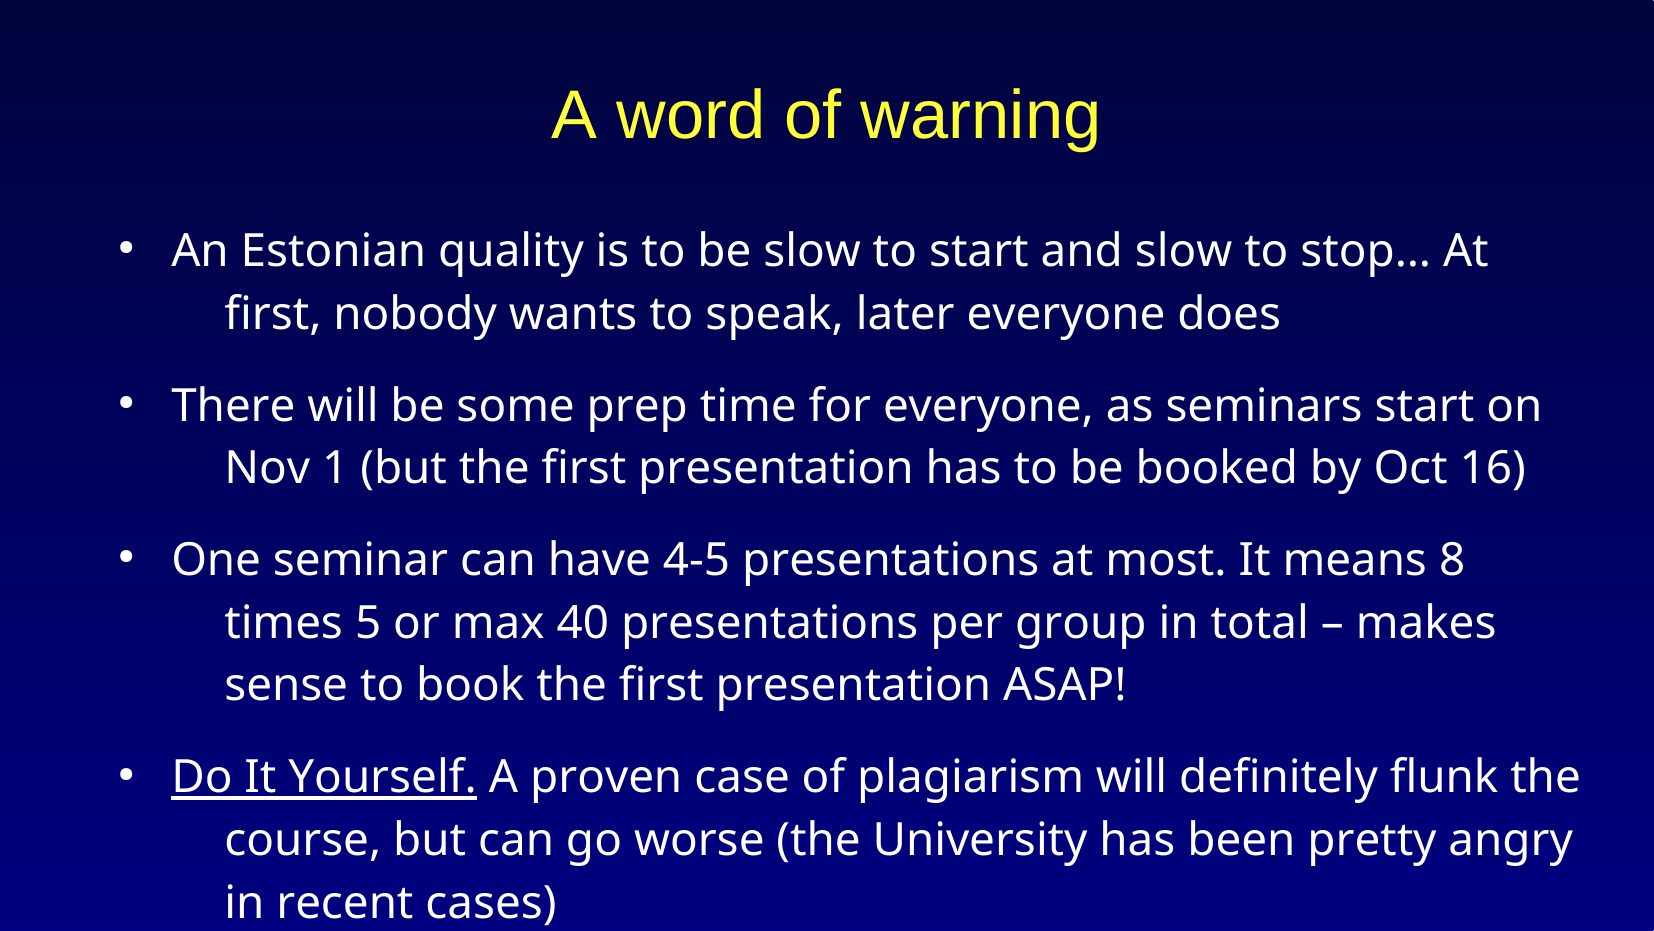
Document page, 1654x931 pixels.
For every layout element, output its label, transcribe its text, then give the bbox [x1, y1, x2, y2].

list An Estonian quality is to be slow to start and slow to stop… At first, nobody wants to speak, later everyone does There will be some prep time for everyone, as seminars start on Nov 1 (but the first presentation has to be booked by Oct 16) One seminar can have 4-5 presentations at most. It means 8 times 5 or max 40 presentations per group in total – makes sense to book the first presentation ASAP! Do It Yourself. A proven case of plagiarism will definitely flunk the course, but can go worse (the University has been pretty angry in recent cases) [82, 217, 1595, 931]
title A word of warning [82, 37, 1571, 193]
